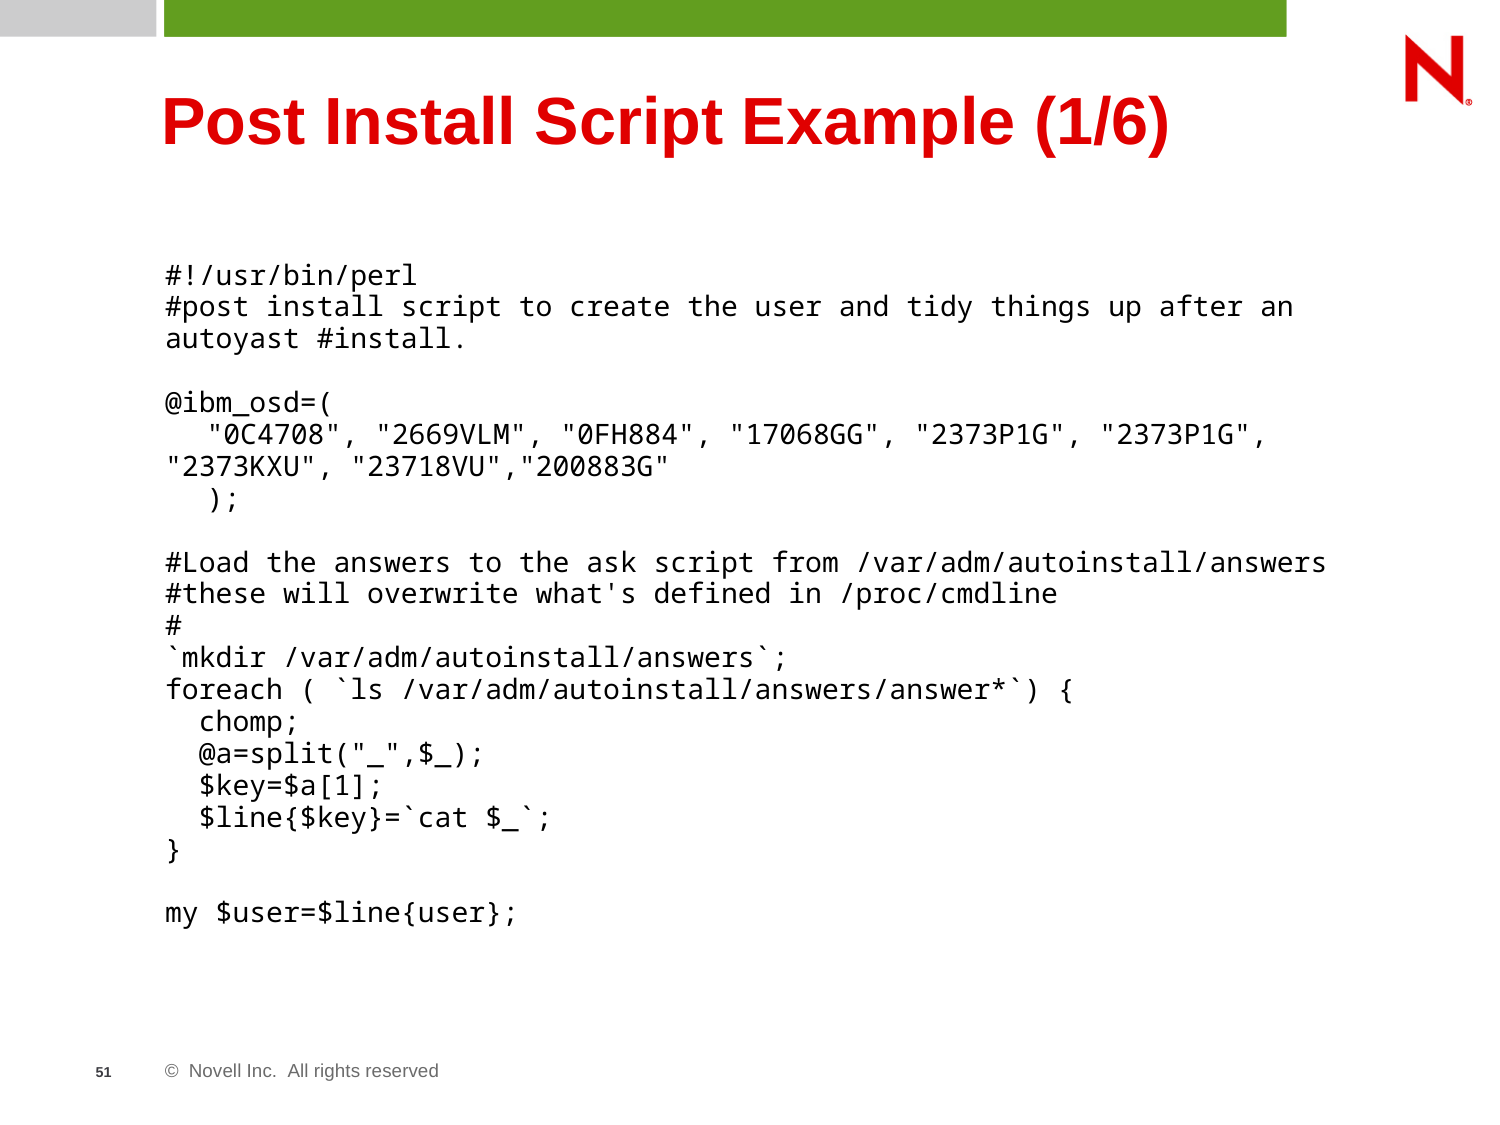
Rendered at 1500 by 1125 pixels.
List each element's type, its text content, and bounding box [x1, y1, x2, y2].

title Post Install Script Example (1/6) [161, 41, 1383, 205]
chart [164, 262, 1437, 957]
picture [1403, 32, 1473, 107]
